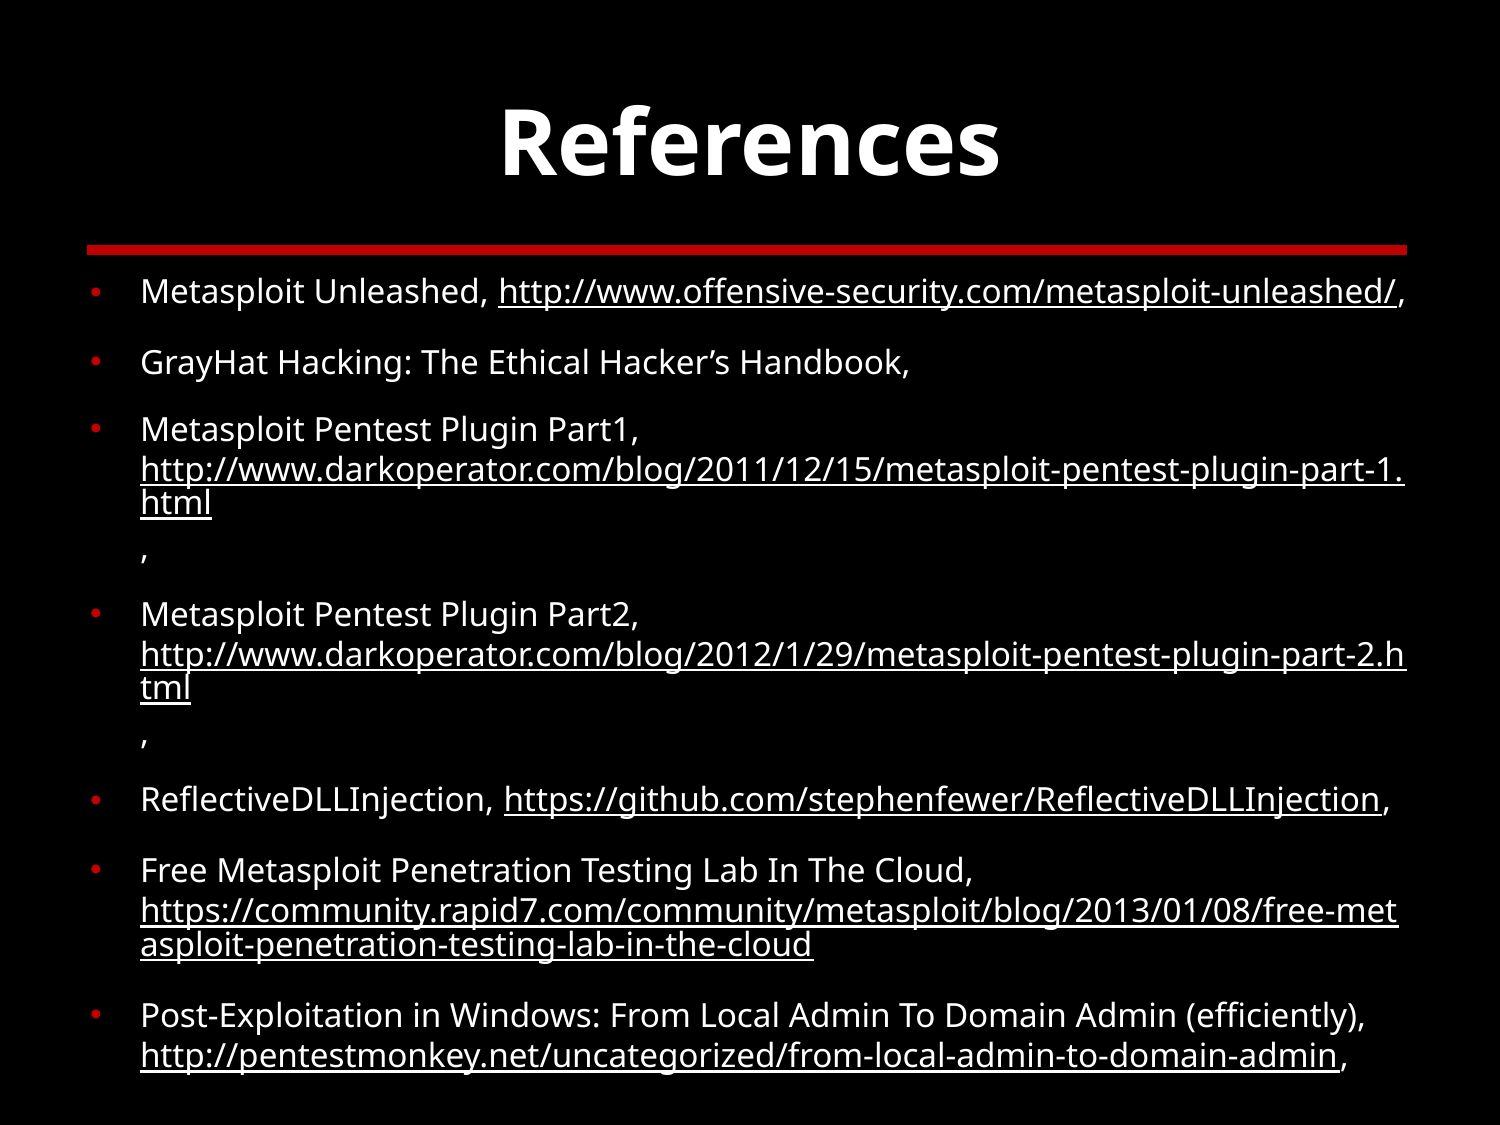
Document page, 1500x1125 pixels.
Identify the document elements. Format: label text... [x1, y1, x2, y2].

list Metasploit Unleashed, http://www.offensive-security.com/metasploit-unleashed/, GrayHat Hacking: The Ethical Hacker’s Handbook, Metasploit Pentest Plugin Part1, http://www.darkoperator.com/blog/2011/12/15/metasploit-pentest-plugin-part-1.html, Metasploit Pentest Plugin Part2, http://www.darkoperator.com/blog/2012/1/29/metasploit-pentest-plugin-part-2.html, ReflectiveDLLInjection, https://github.com/stephenfewer/ReflectiveDLLInjection, Free Metasploit Penetration Testing Lab In The Cloud, https://community.rapid7.com/community/metasploit/blog/2013/01/08/free-metasploit-penetration-testing-lab-in-the-cloud Post-Exploitation in Windows: From Local Admin To Domain Admin (efficiently), http://pentestmonkey.net/uncategorized/from-local-admin-to-domain-admin, [75, 262, 1425, 1005]
title References [75, 45, 1425, 233]
